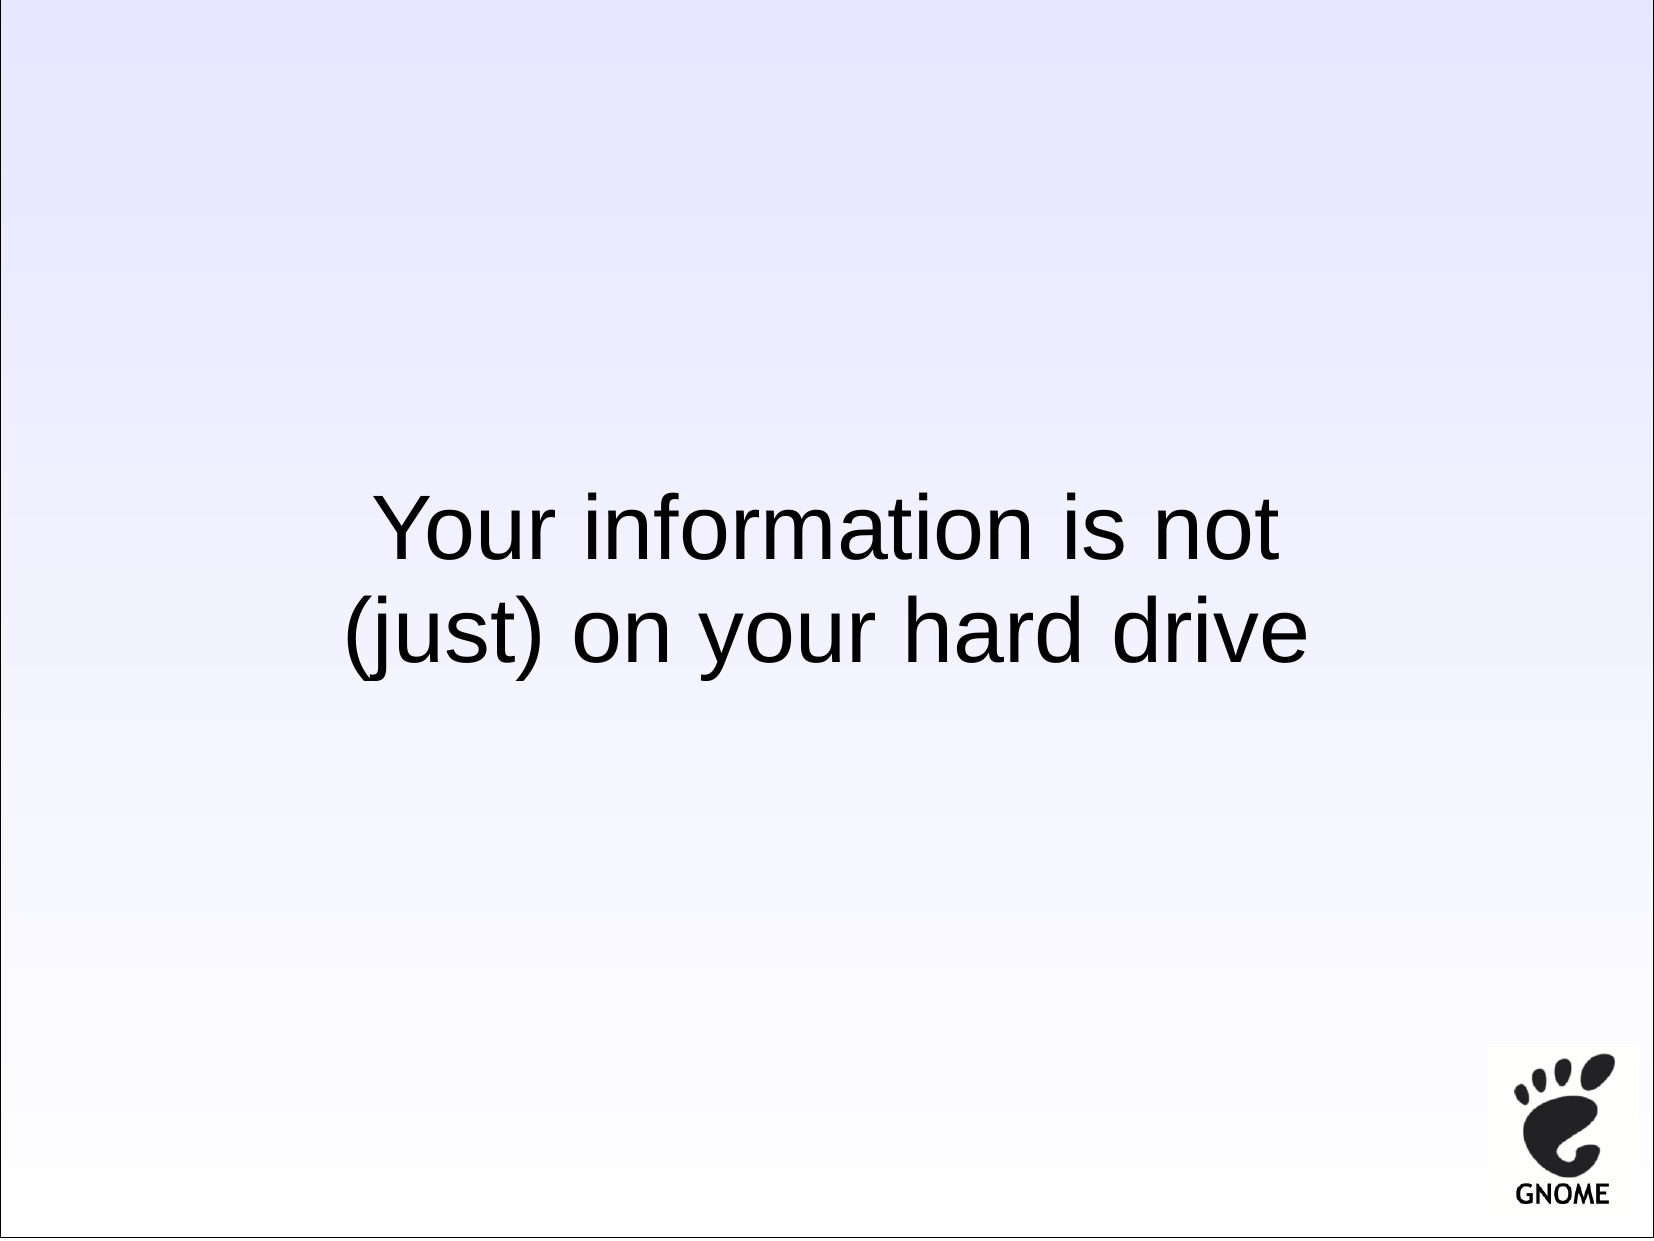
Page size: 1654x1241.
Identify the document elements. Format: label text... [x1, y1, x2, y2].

picture [1488, 1044, 1639, 1216]
title Your information is not (just) on your hard drive [82, 56, 1571, 1102]
